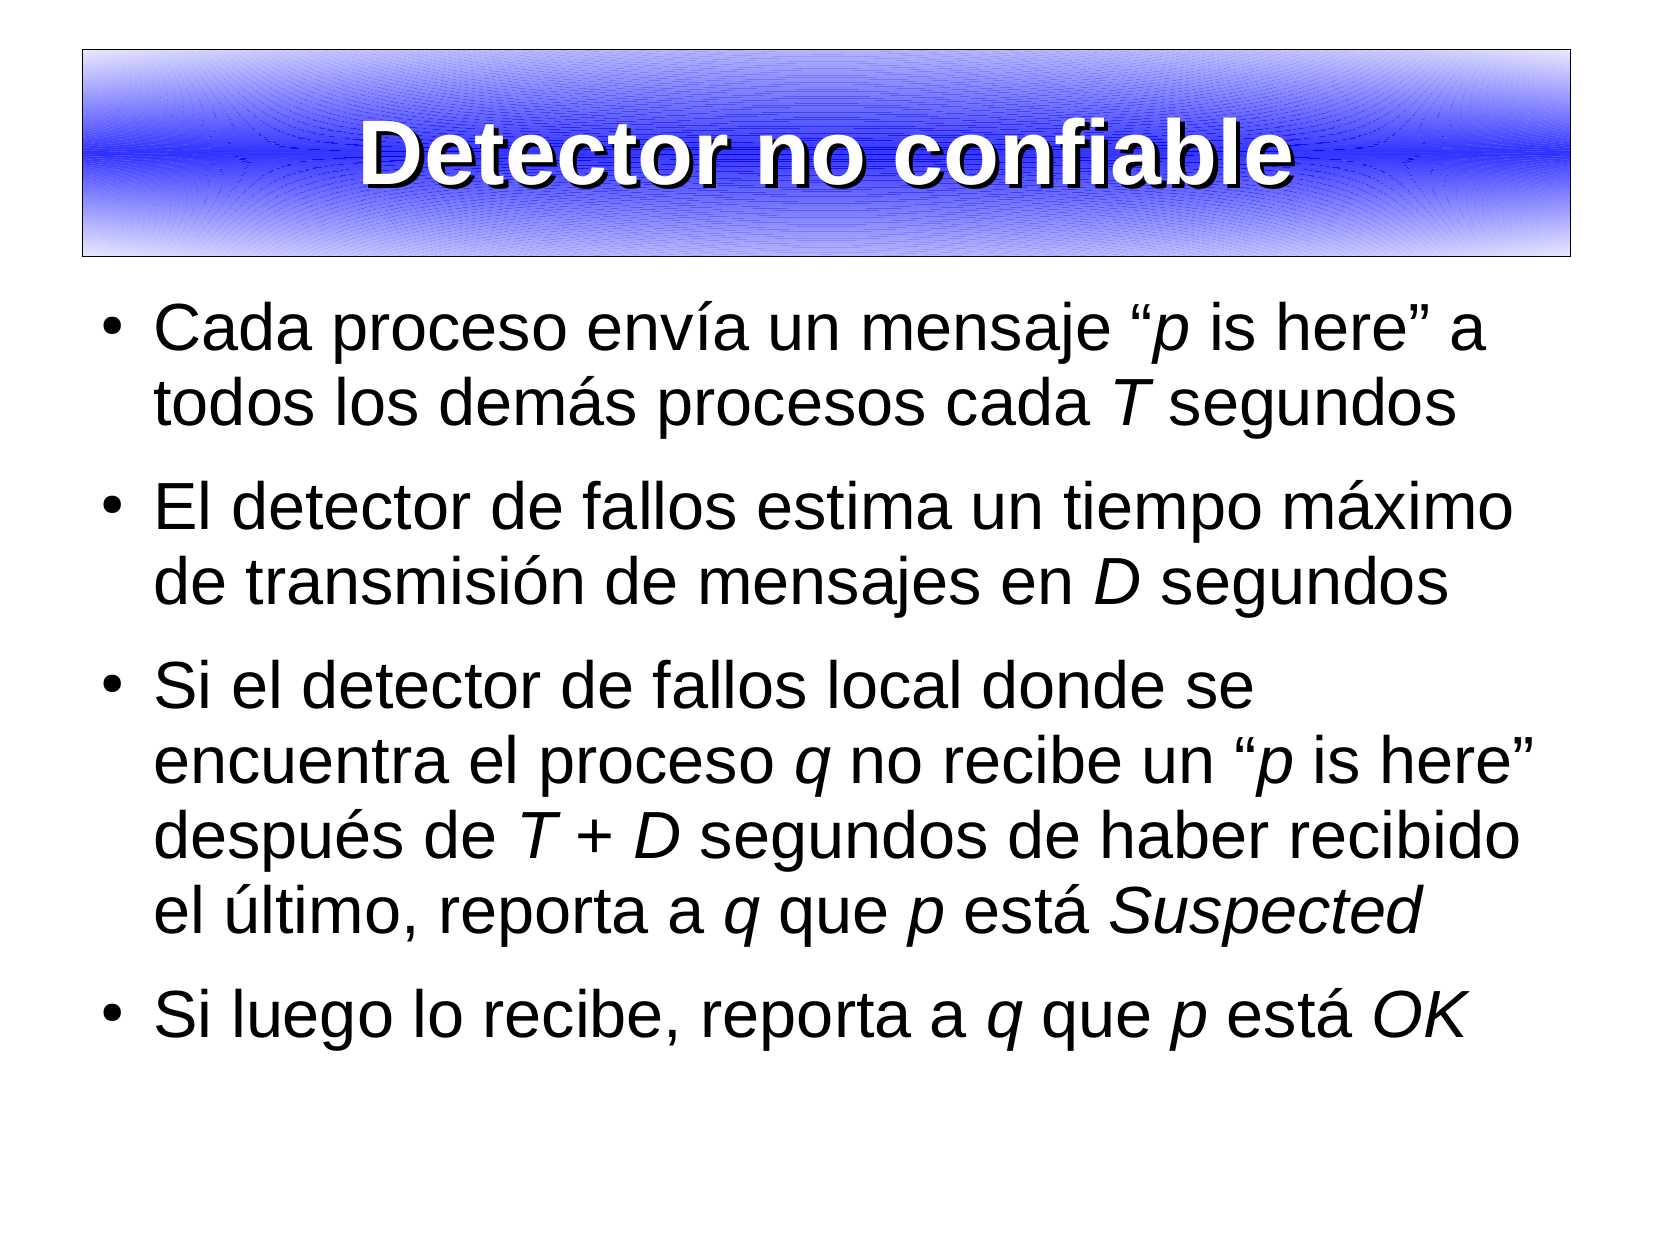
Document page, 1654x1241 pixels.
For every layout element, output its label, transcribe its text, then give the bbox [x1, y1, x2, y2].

list Cada proceso envía un mensaje “p is here” a todos los demás procesos cada T segundos El detector de fallos estima un tiempo máximo de transmisión de mensajes en D segundos Si el detector de fallos local donde se encuentra el proceso q no recibe un “p is here” después de T + D segundos de haber recibido el último, reporta a q que p está Suspected Si luego lo recibe, reporta a q que p está OK [82, 290, 1571, 1109]
title Detector no confiable [82, 49, 1571, 257]
